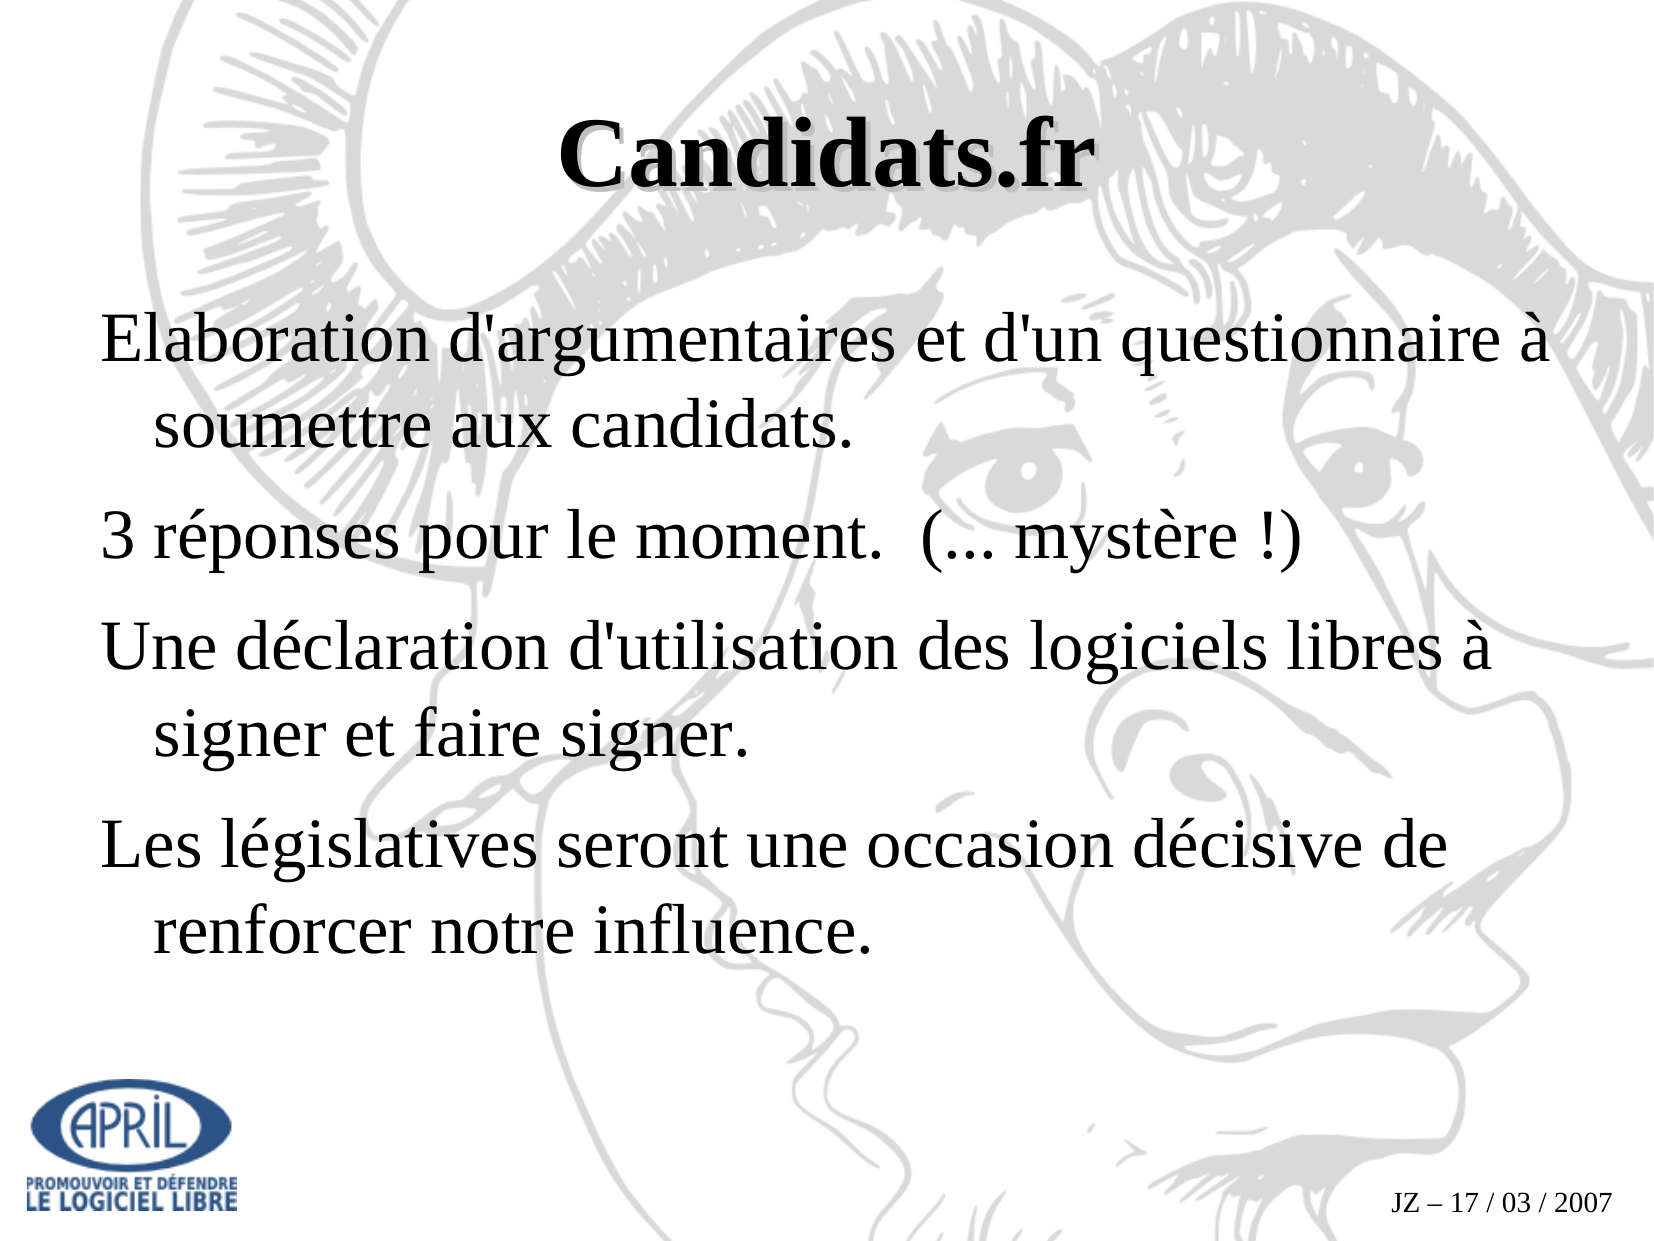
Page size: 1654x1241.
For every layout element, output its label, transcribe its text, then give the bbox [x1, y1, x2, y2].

title Candidats.fr [82, 49, 1571, 257]
list Elaboration d'argumentaires et d'un questionnaire à soumettre aux candidats. 3 réponses pour le moment. (... mystère !) Une déclaration d'utilisation des logiciels libres à signer et faire signer. Les législatives seront une occasion décisive de renforcer notre influence. [82, 290, 1571, 1109]
picture [0, 0, 1654, 1241]
